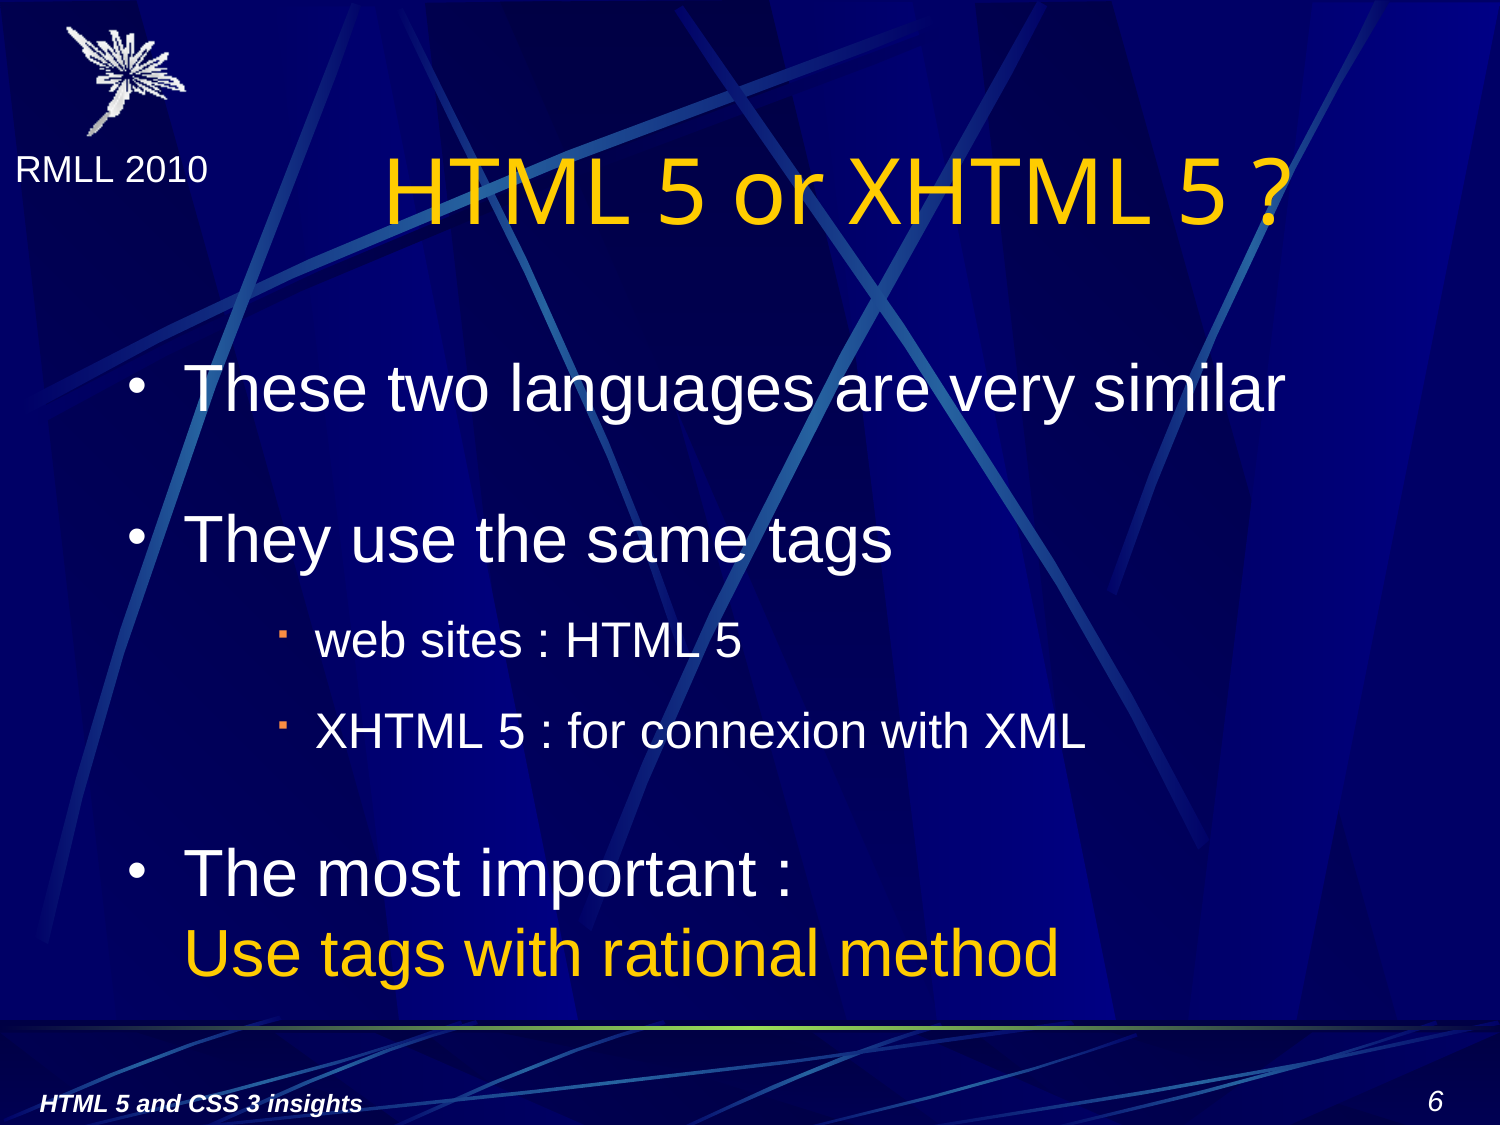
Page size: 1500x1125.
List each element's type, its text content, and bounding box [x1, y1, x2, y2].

picture [62, 24, 188, 138]
title HTML 5 or XHTML 5 ? [249, 87, 1425, 288]
list These two languages are very similar They use the same tags web sites : HTML 5 XHTML 5 : for connexion with XML The most important : Use tags with rational method [112, 337, 1388, 1001]
